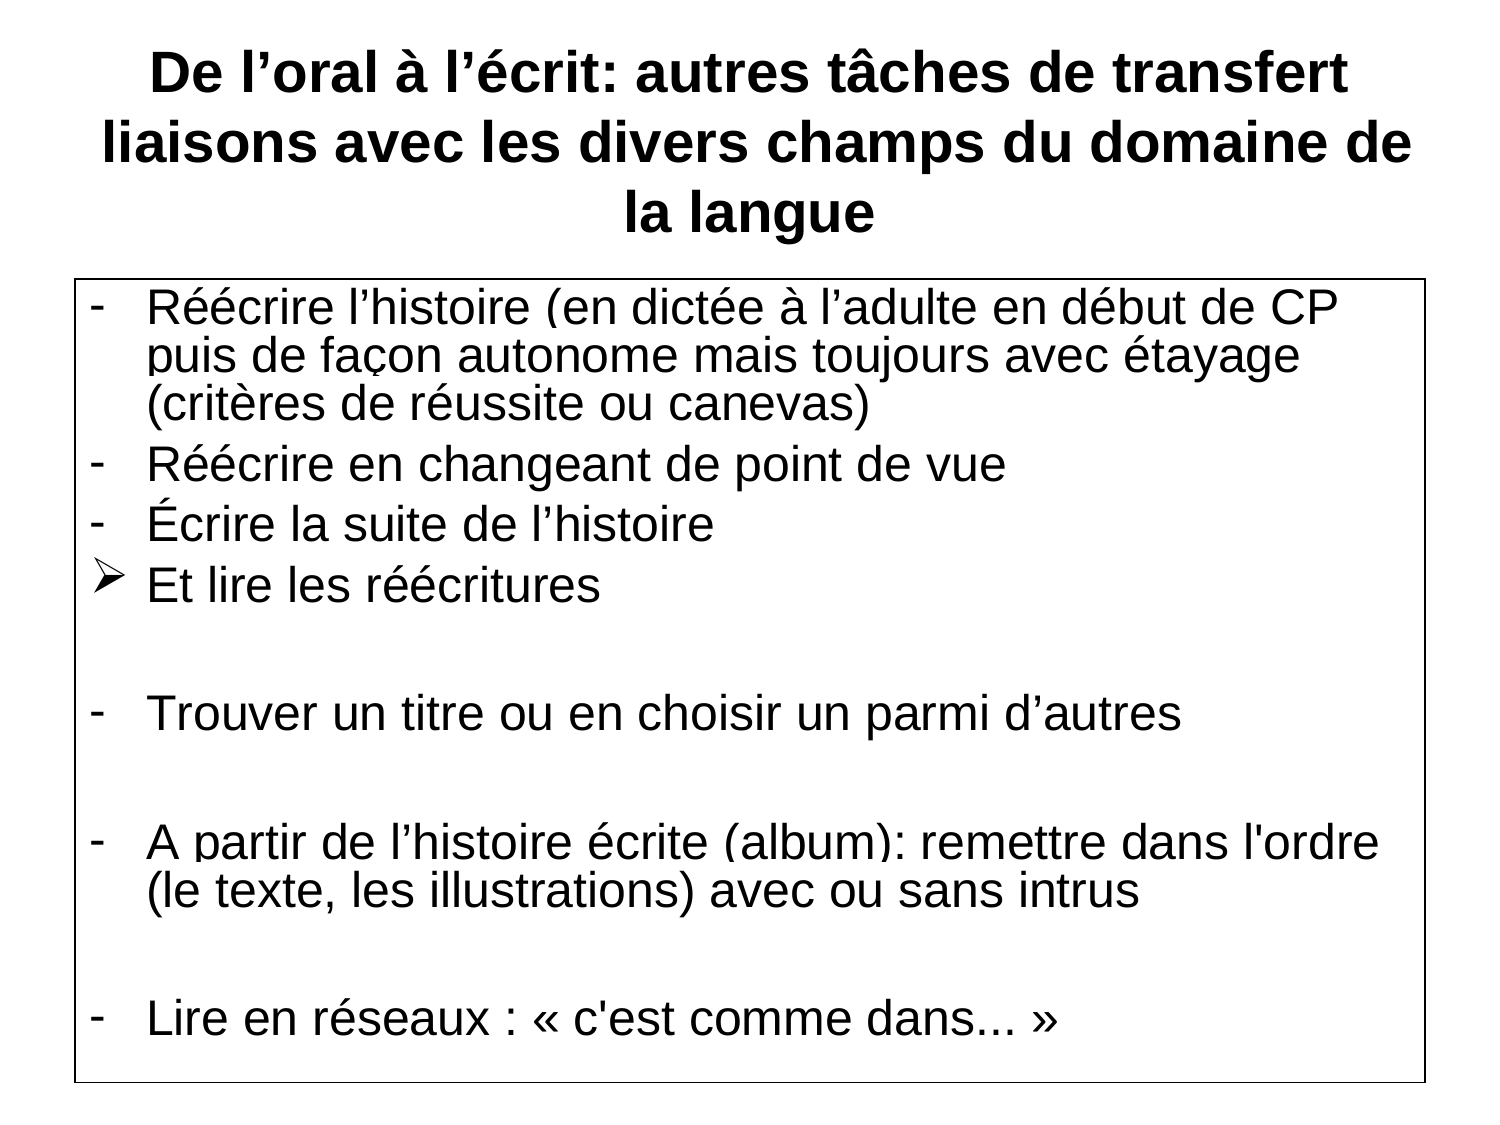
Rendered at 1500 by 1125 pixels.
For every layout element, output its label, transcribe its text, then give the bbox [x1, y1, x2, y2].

title De l’oral à l’écrit: autres tâches de transfert liaisons avec les divers champs du domaine de la langue [41, 45, 1459, 233]
list Réécrire l’histoire (en dictée à l’adulte en début de CP puis de façon autonome mais toujours avec étayage (critères de réussite ou canevas) Réécrire en changeant de point de vue Écrire la suite de l’histoire Et lire les réécritures Trouver un titre ou en choisir un parmi d’autres A partir de l’histoire écrite (album): remettre dans l'ordre (le texte, les illustrations) avec ou sans intrus Lire en réseaux : « c'est comme dans... » [75, 278, 1426, 1083]
